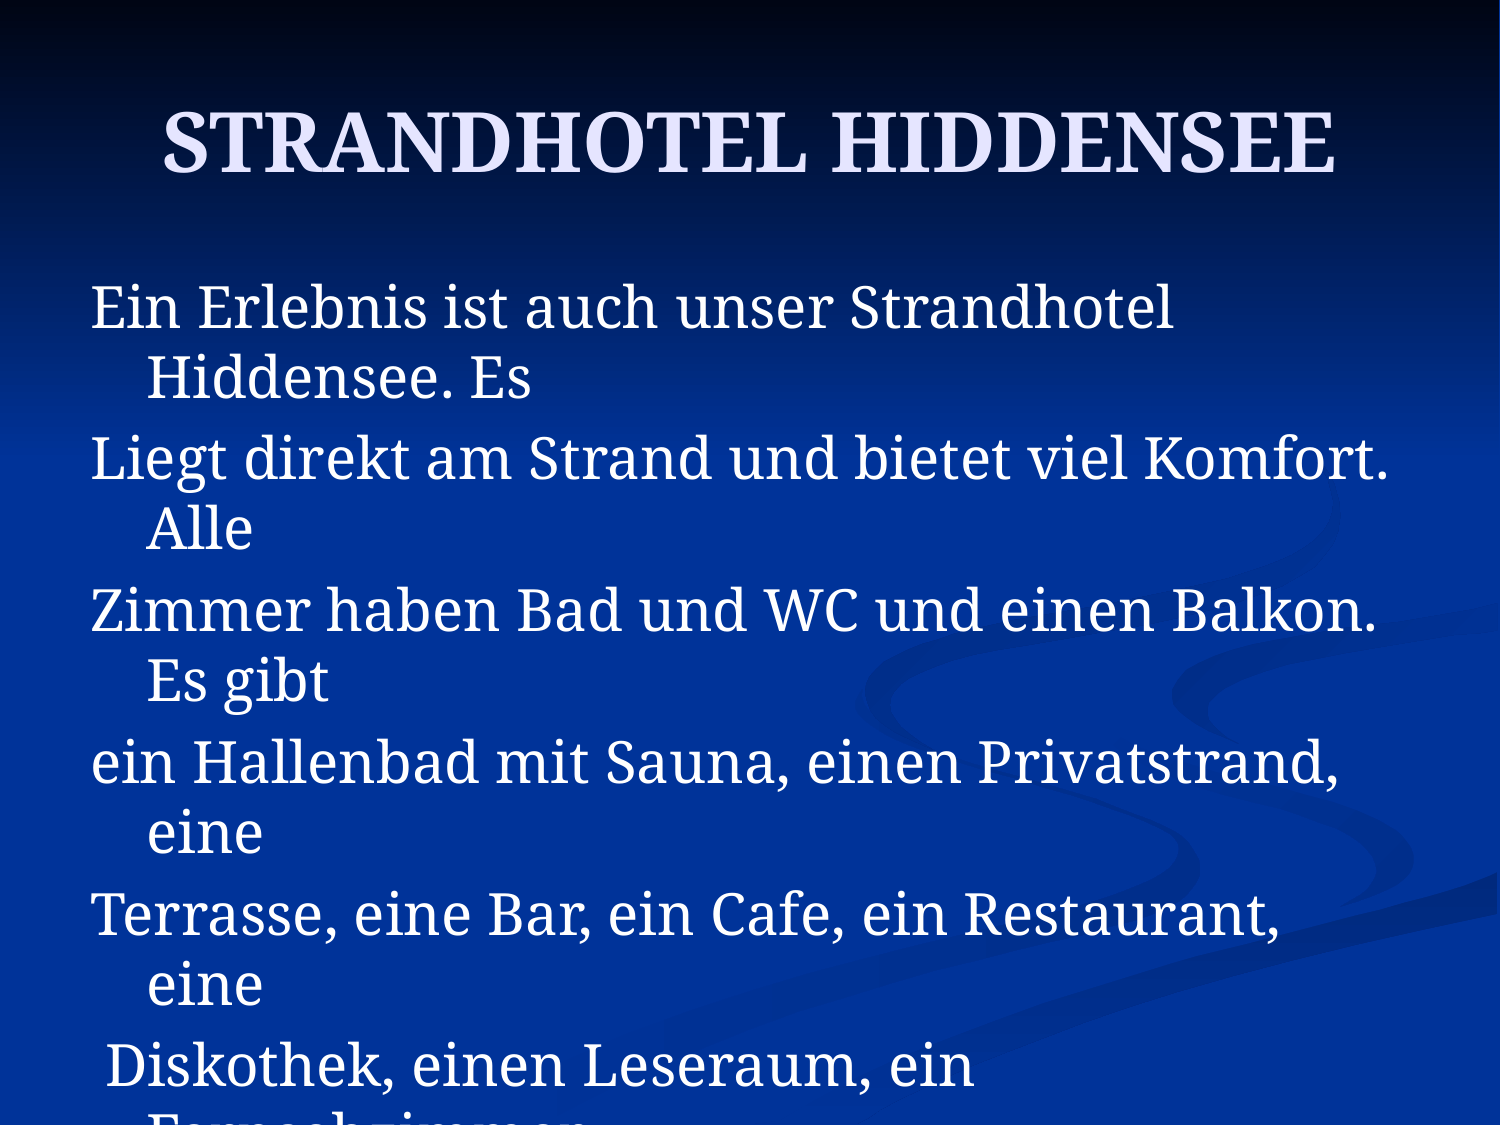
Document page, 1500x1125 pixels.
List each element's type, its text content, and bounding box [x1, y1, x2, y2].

title STRANDHOTEL HIDDENSEE [75, 45, 1425, 233]
list Ein Erlebnis ist auch unser Strandhotel Hiddensee. Es Liegt direkt am Strand und bietet viel Komfort. Alle Zimmer haben Bad und WC und einen Balkon. Es gibt ein Hallenbad mit Sauna, einen Privatstrand, eine Terrasse, eine Bar, ein Cafe, ein Restaurant, eine Diskothek, einen Leseraum, ein Fernsehzimmer… Urlaub in unserem Strandhotel ist ein Erlebnis. [75, 262, 1425, 1005]
